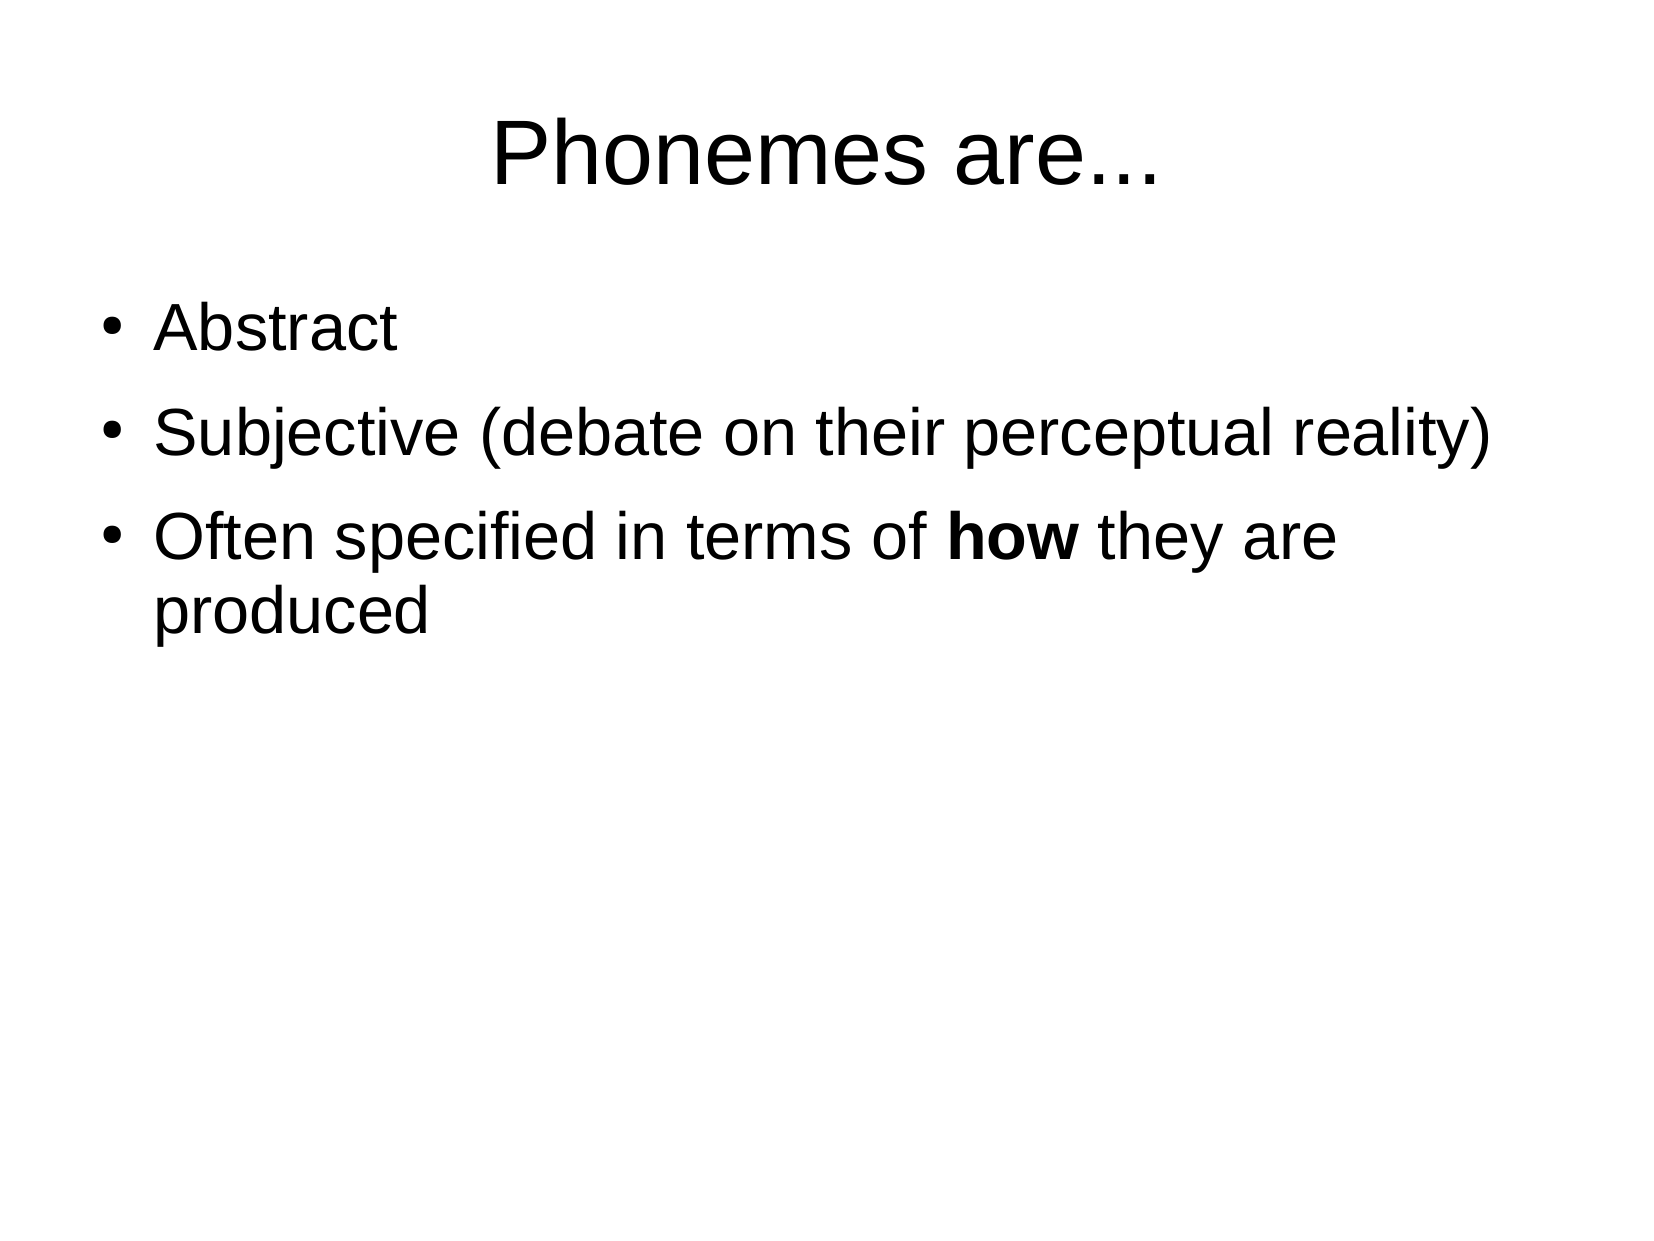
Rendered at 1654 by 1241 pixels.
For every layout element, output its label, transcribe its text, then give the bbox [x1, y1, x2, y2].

list Abstract Subjective (debate on their perceptual reality) Often specified in terms of how they are produced [82, 290, 1538, 1010]
title Phonemes are... [82, 49, 1571, 257]
